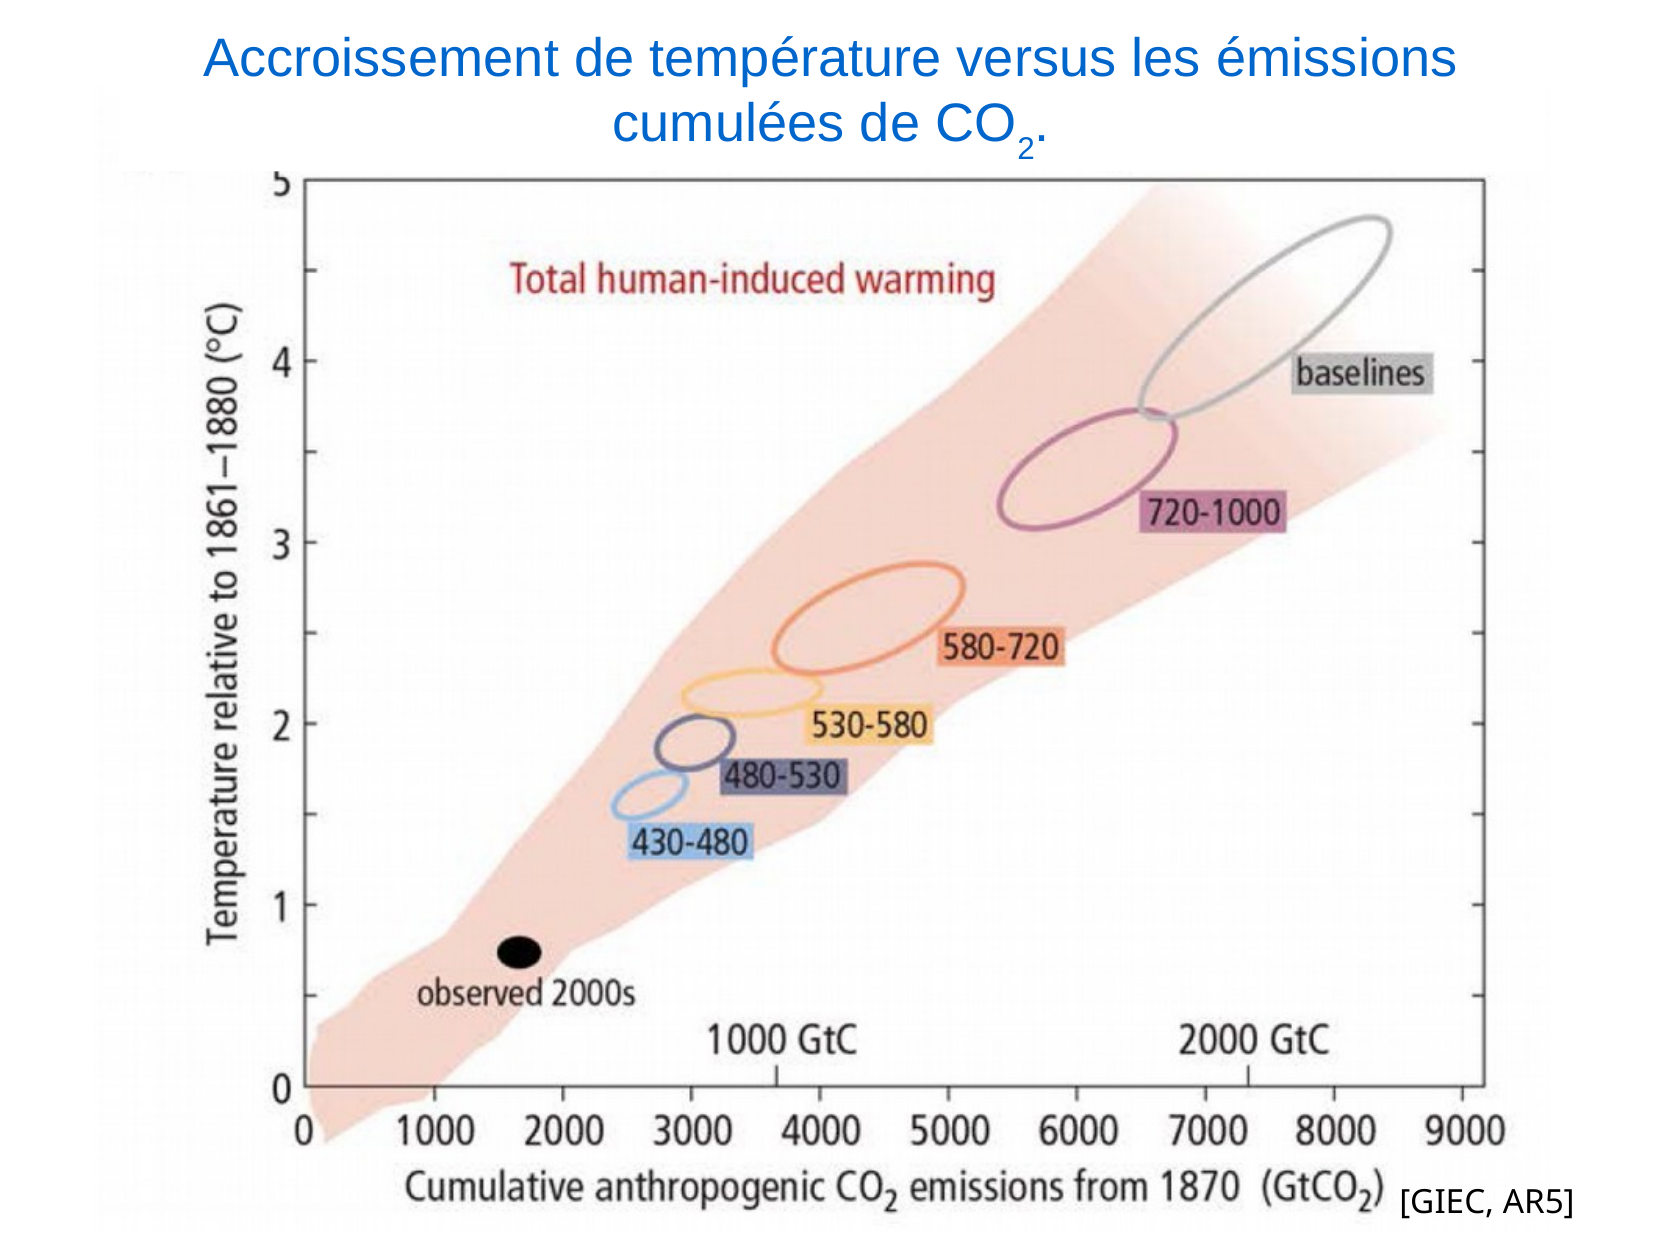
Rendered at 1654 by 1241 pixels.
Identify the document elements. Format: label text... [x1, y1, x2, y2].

picture [94, 85, 1550, 1232]
text_box [GIEC, AR5] [1384, 1172, 1654, 1233]
text_box Accroissement de température versus les émissions cumulées de CO2. [118, 15, 1544, 172]
